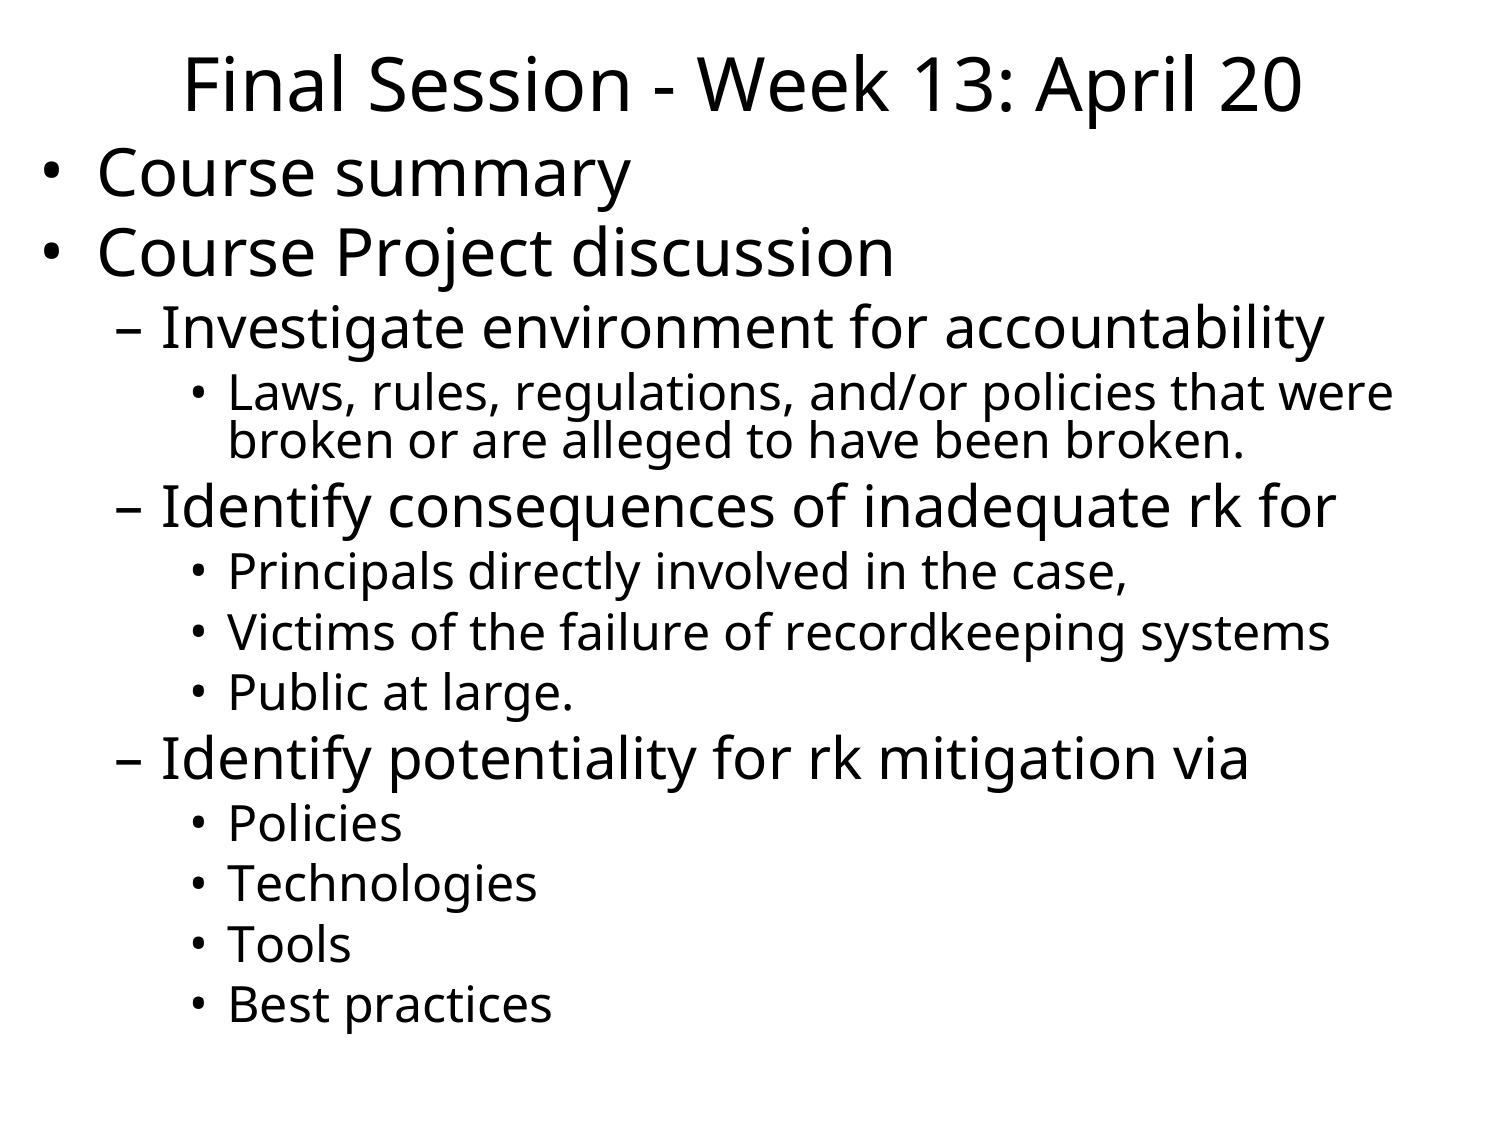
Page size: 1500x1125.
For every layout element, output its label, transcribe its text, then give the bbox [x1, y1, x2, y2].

title Final Session - Week 13: April 20 [49, 0, 1438, 137]
list Course summary Course Project discussion Investigate environment for accountability Laws, rules, regulations, and/or policies that were broken or are alleged to have been broken. Identify consequences of inadequate rk for Principals directly involved in the case, Victims of the failure of recordkeeping systems Public at large. Identify potentiality for rk mitigation via Policies Technologies Tools Best practices [24, 137, 1500, 1125]
